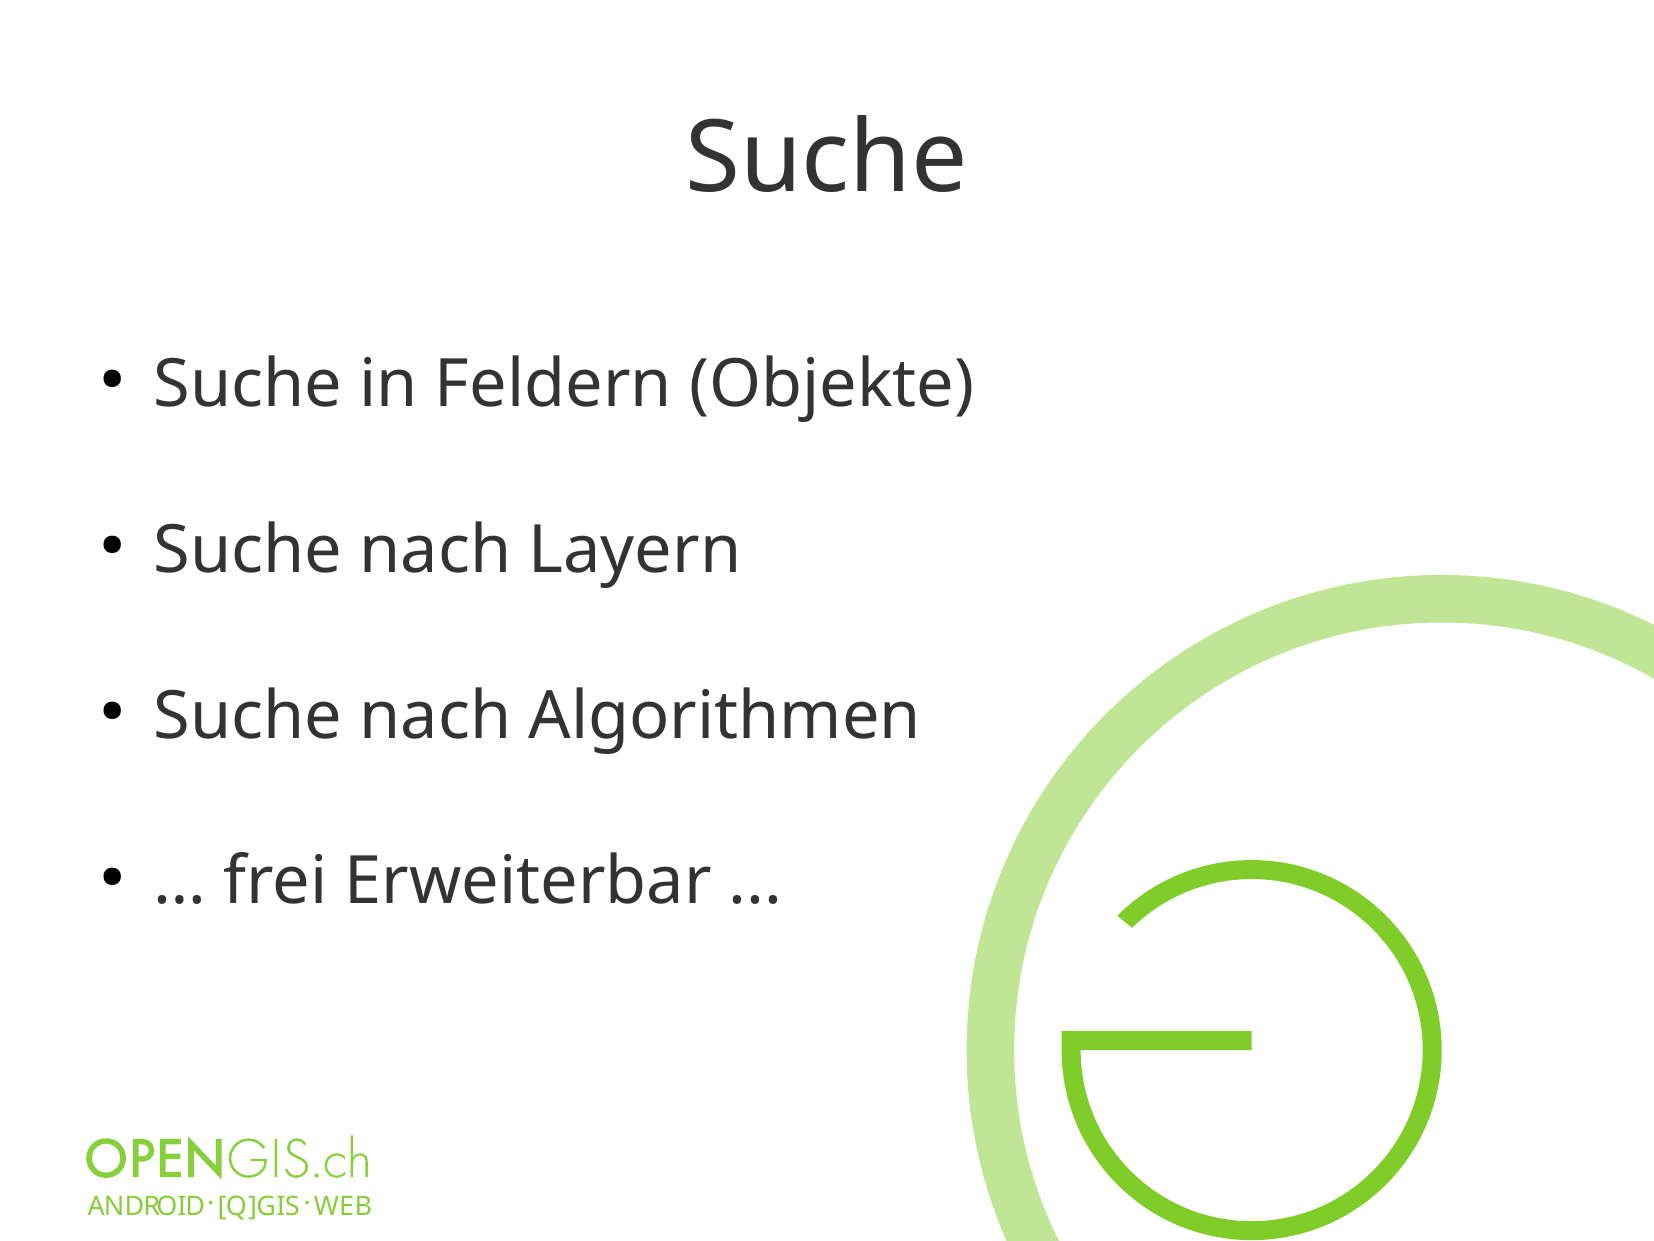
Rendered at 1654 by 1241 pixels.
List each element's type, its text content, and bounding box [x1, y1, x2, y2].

list Suche in Feldern (Objekte) Suche nach Layern Suche nach Algorithmen … frei Erweiterbar ... [82, 290, 1571, 1010]
title Suche [82, 49, 1571, 257]
